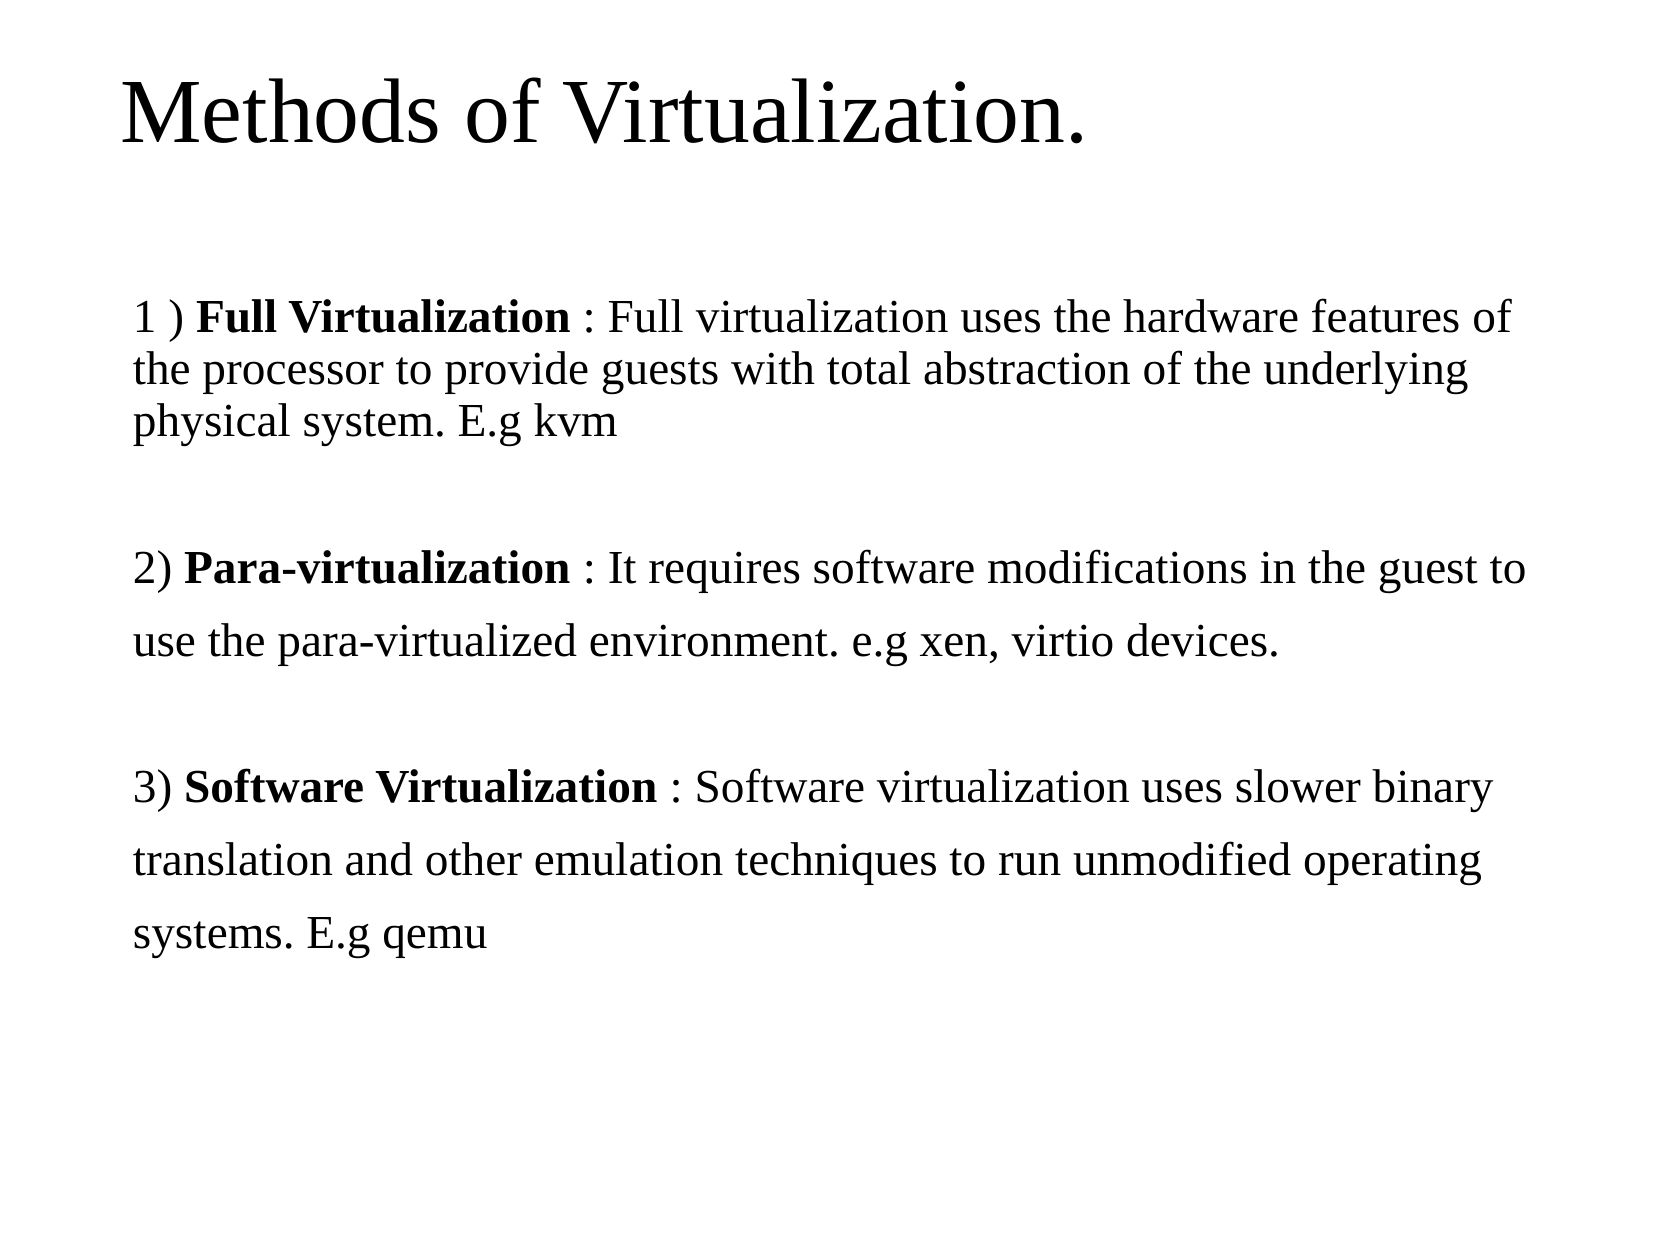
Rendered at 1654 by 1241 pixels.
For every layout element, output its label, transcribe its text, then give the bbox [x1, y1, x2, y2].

list 1 ) Full Virtualization : Full virtualization uses the hardware features of the processor to provide guests with total abstraction of the underlying physical system. E.g kvm 2) Para-virtualization : It requires software modifications in the guest to use the para-virtualized environment. e.g xen, virtio devices. 3) Software Virtualization : Software virtualization uses slower binary translation and other emulation techniques to run unmodified operating systems. E.g qemu [82, 290, 1571, 1010]
title Methods of Virtualization. [29, 59, 1182, 267]
